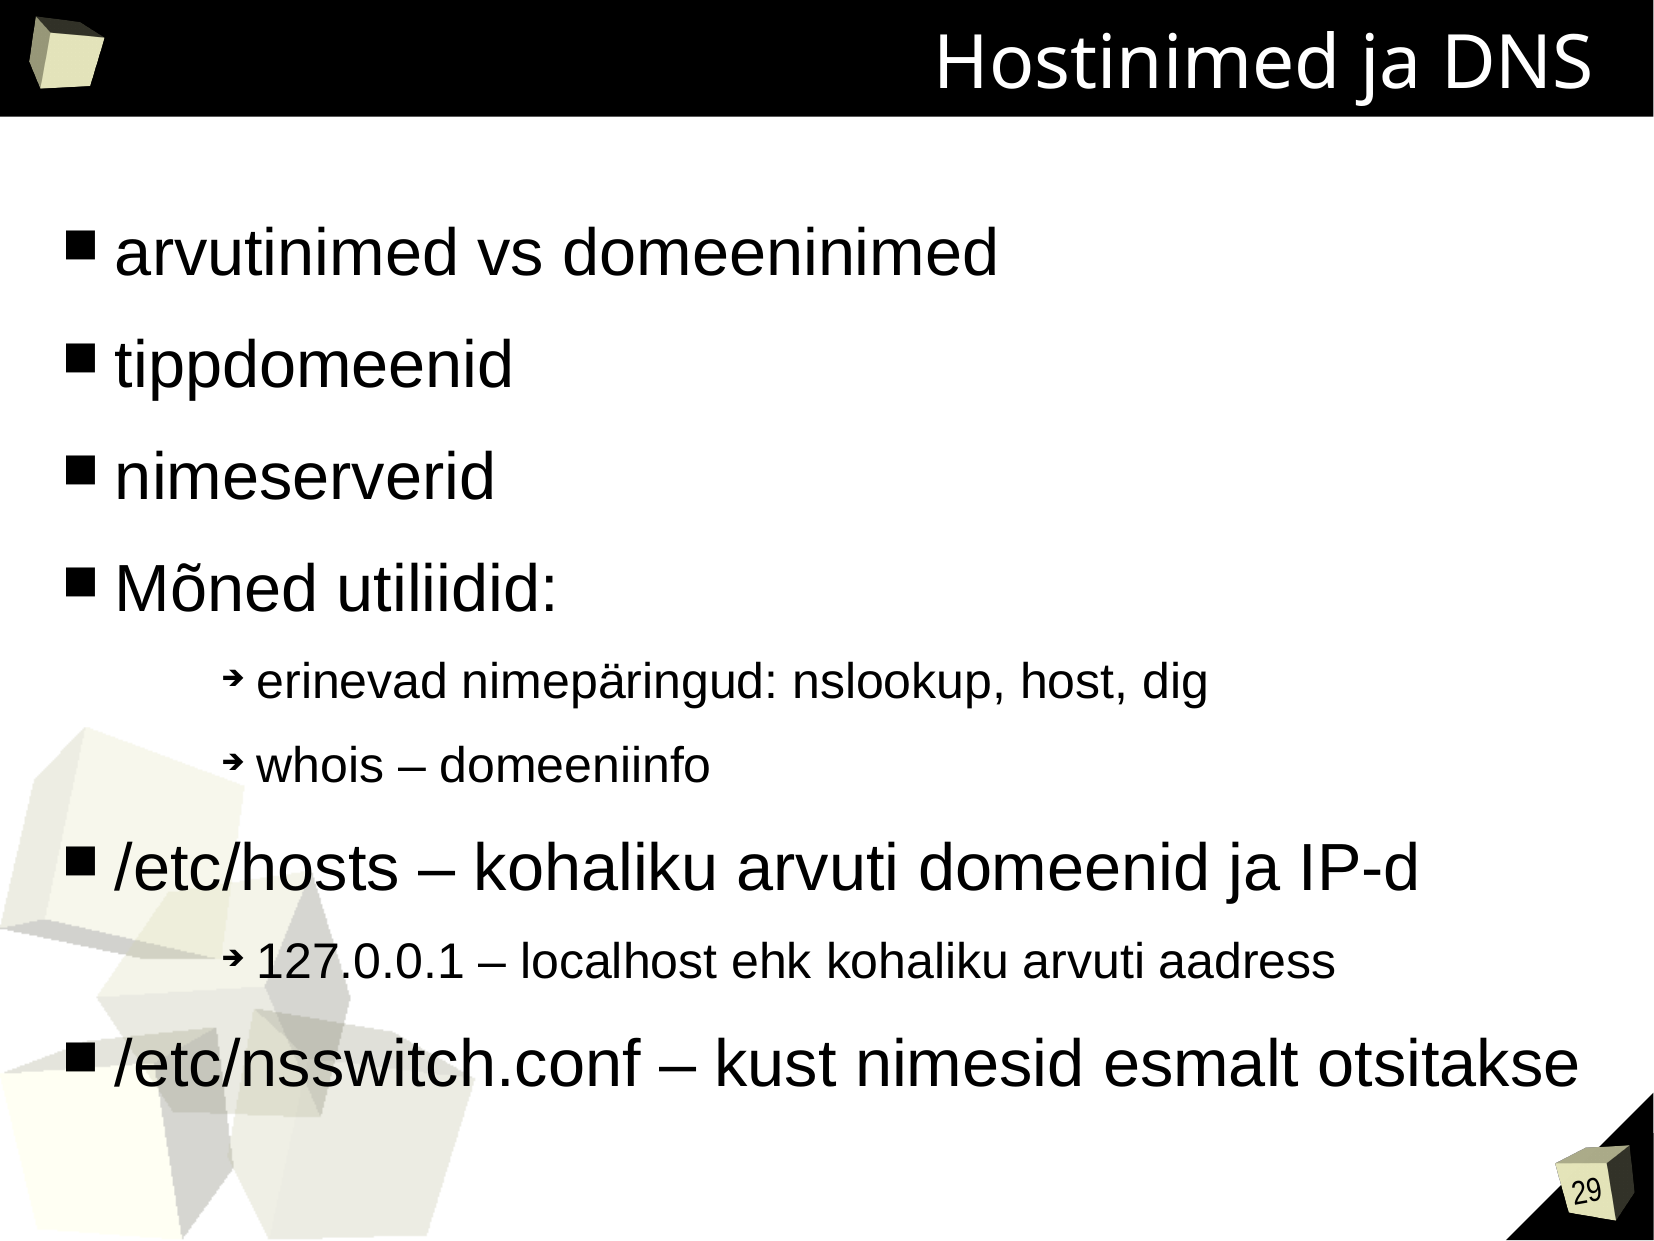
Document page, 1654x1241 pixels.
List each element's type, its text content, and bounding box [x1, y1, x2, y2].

list arvutinimed vs domeeninimed tippdomeenid nimeserverid Mõned utiliidid: erinevad nimepäringud: nslookup, host, dig whois – domeeniinfo /etc/hosts – kohaliku arvuti domeenid ja IP-d 127.0.0.1 – localhost ehk kohaliku arvuti aadress /etc/nsswitch.conf – kust nimesid esmalt otsitakse [44, 177, 1611, 1214]
title Hostinimed ja DNS [118, 0, 1595, 119]
picture [0, 726, 477, 1241]
